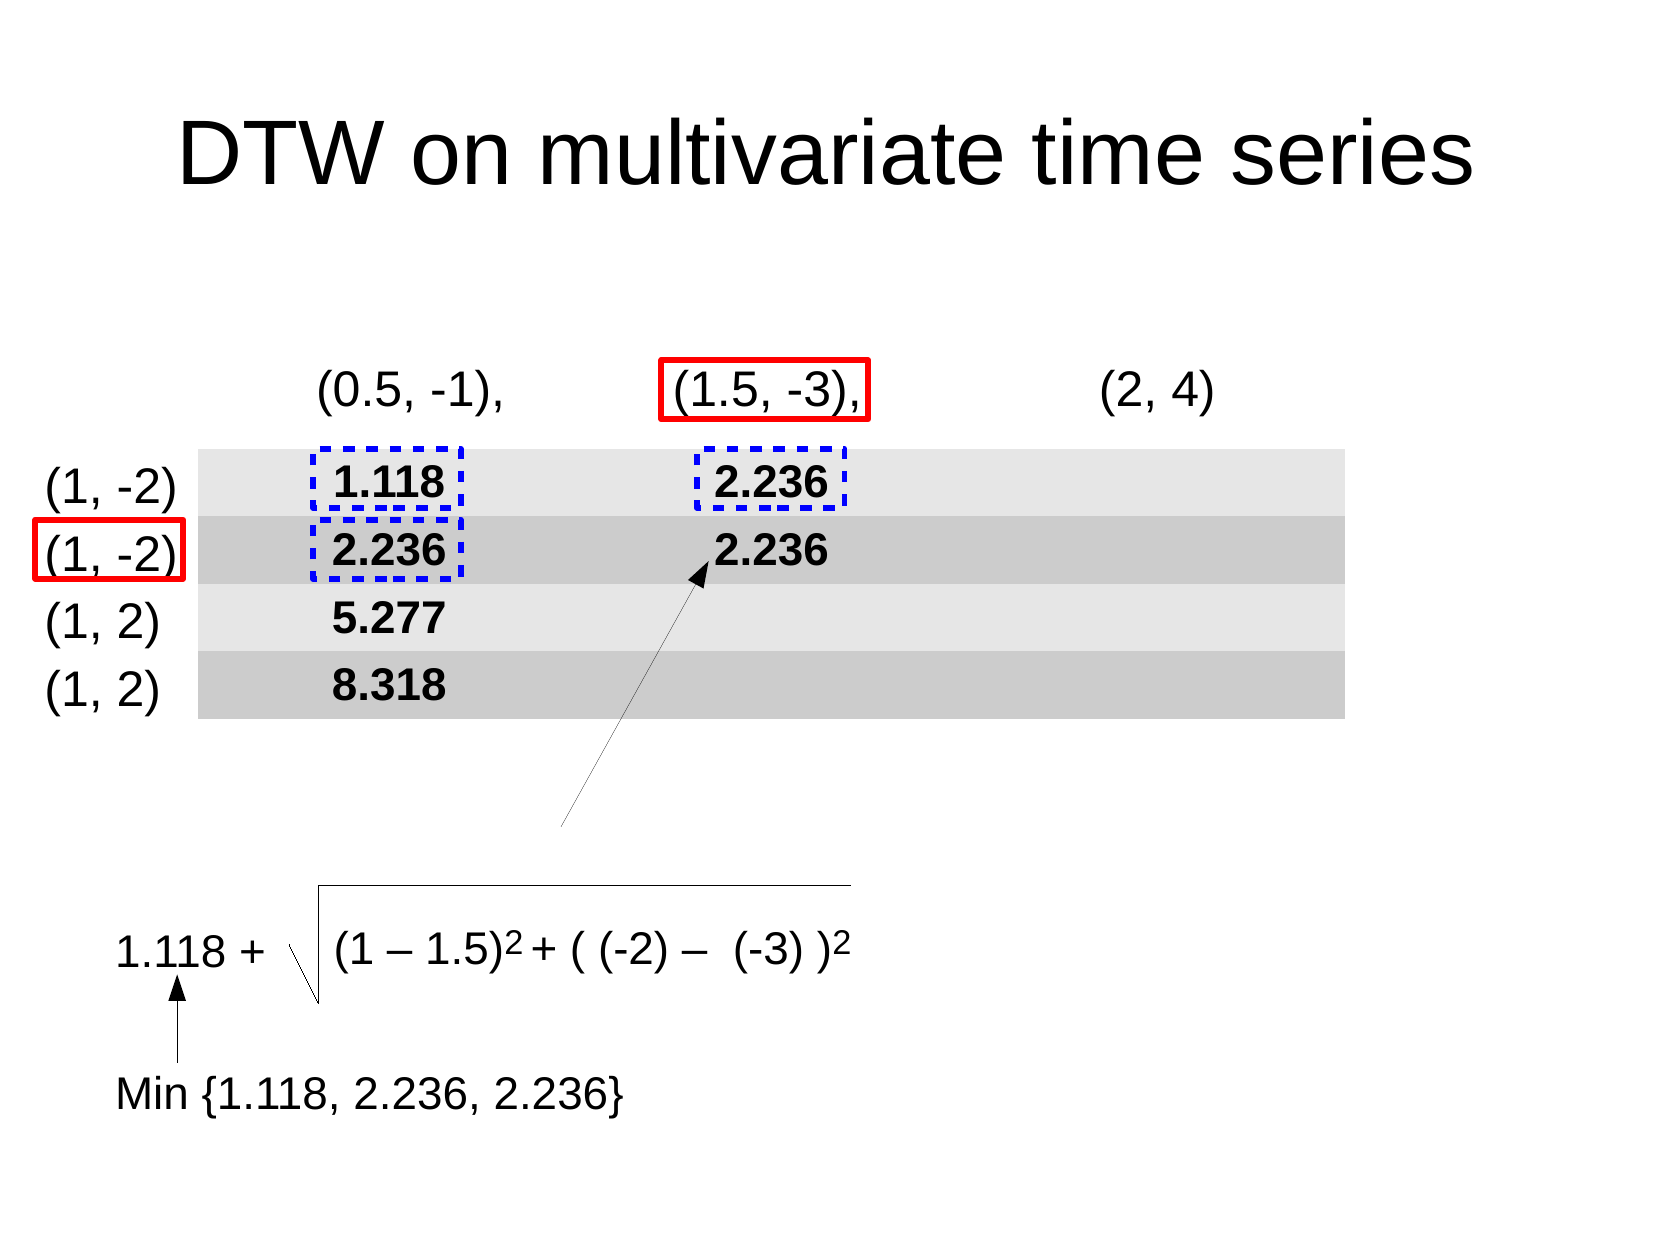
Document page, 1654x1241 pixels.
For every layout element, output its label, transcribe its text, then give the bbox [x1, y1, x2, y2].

table_header 2.236 [580, 449, 963, 516]
table_header [963, 449, 1345, 516]
table_cell 2.236 [591, 516, 963, 584]
text_box Min {1.118, 2.236, 2.236} [100, 1060, 639, 1154]
text_box (1 – 1.5)2 + ( (-2) – (-3) )2 [319, 915, 874, 984]
text_box 1.118 + [100, 918, 281, 1012]
text_box (1, -2) (1, -2) (1, 2) (1, 2) [29, 450, 591, 725]
table_cell [660, 584, 963, 651]
table_cell [963, 651, 1345, 719]
table_cell [591, 651, 657, 719]
table_cell [591, 584, 695, 651]
table_cell [963, 584, 1345, 651]
title DTW on multivariate time series [82, 49, 1571, 257]
table_cell [622, 651, 963, 719]
text_box (0.5, -1), (1.5, -3), (2, 4) [301, 354, 1276, 425]
table_cell [963, 516, 1345, 584]
